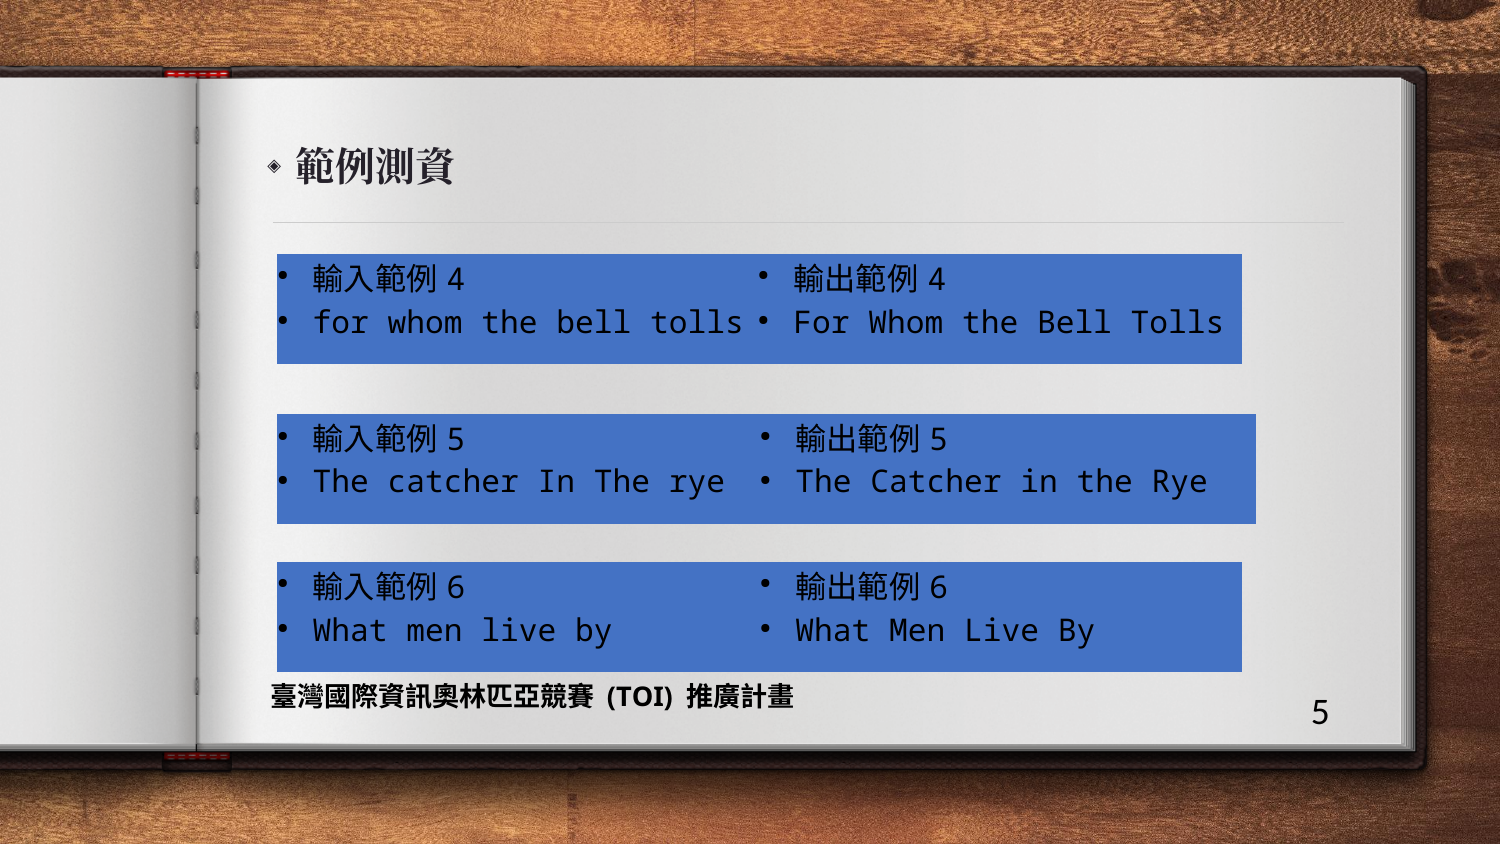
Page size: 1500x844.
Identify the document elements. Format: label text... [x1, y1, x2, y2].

table_header 輸入範例4 for whom the bell tolls [277, 254, 758, 364]
list 範例測資 [252, 126, 1194, 205]
table_header 輸入範例6 What men live by [277, 562, 760, 672]
table_header 輸出範例4 For Whom the Bell Tolls [758, 254, 1242, 364]
table_header 輸出範例5 The Catcher in the Rye [760, 414, 1256, 524]
table_header 輸入範例5 The catcher In The rye [277, 414, 760, 524]
table_header 輸出範例6 What Men Live By [760, 562, 1242, 672]
text_box 4 [1295, 672, 1386, 737]
